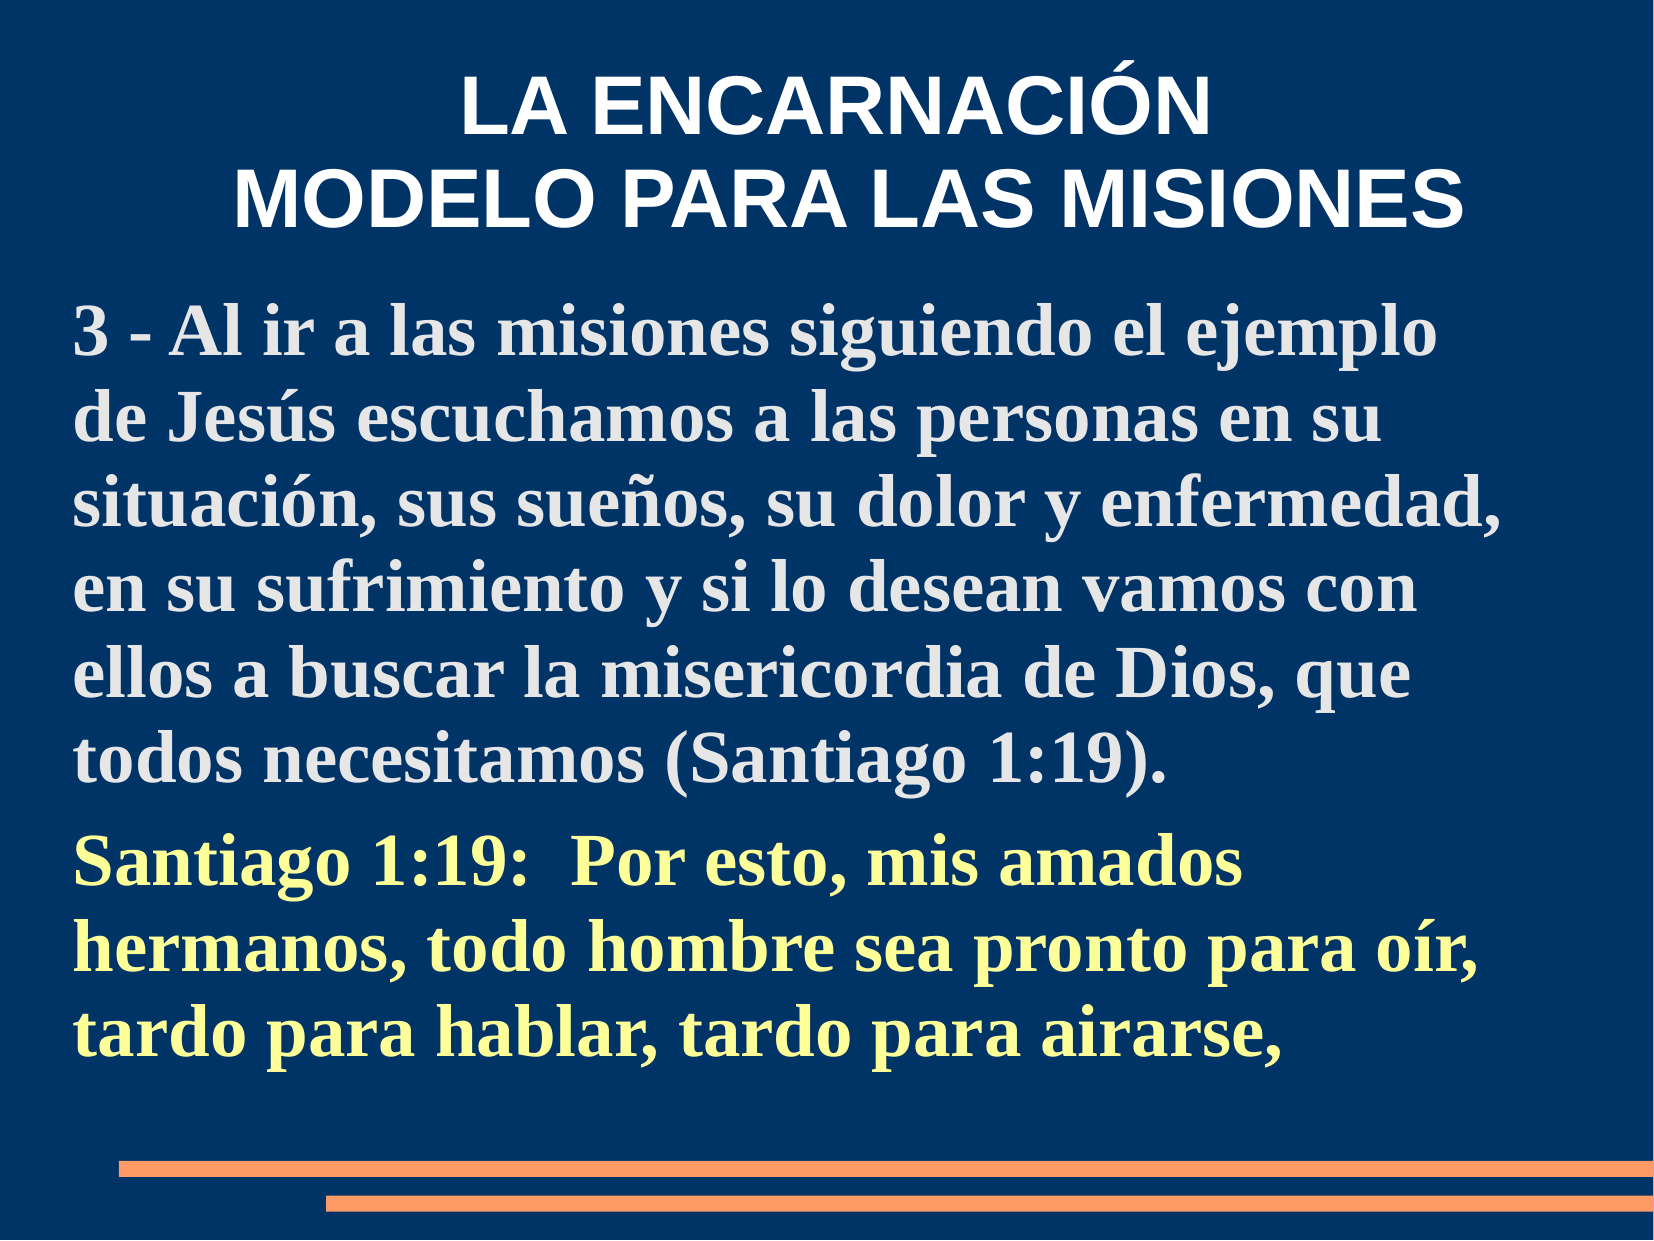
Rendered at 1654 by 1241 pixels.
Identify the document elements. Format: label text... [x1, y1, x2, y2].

list 3 - Al ir a las misiones siguiendo el ejemplo de Jesús escuchamos a las personas en su situación, sus sueños, su dolor y enfermedad, en su sufrimiento y si lo desean vamos con ellos a buscar la misericordia de Dios, que todos necesitamos (Santiago 1:19). Santiago 1:19: Por esto, mis amados hermanos, todo hombre sea pronto para oír, tardo para hablar, tardo para airarse, [72, 283, 1512, 1153]
title LA ENCARNACIÓN MODELO PARA LAS MISIONES [121, 46, 1534, 254]
